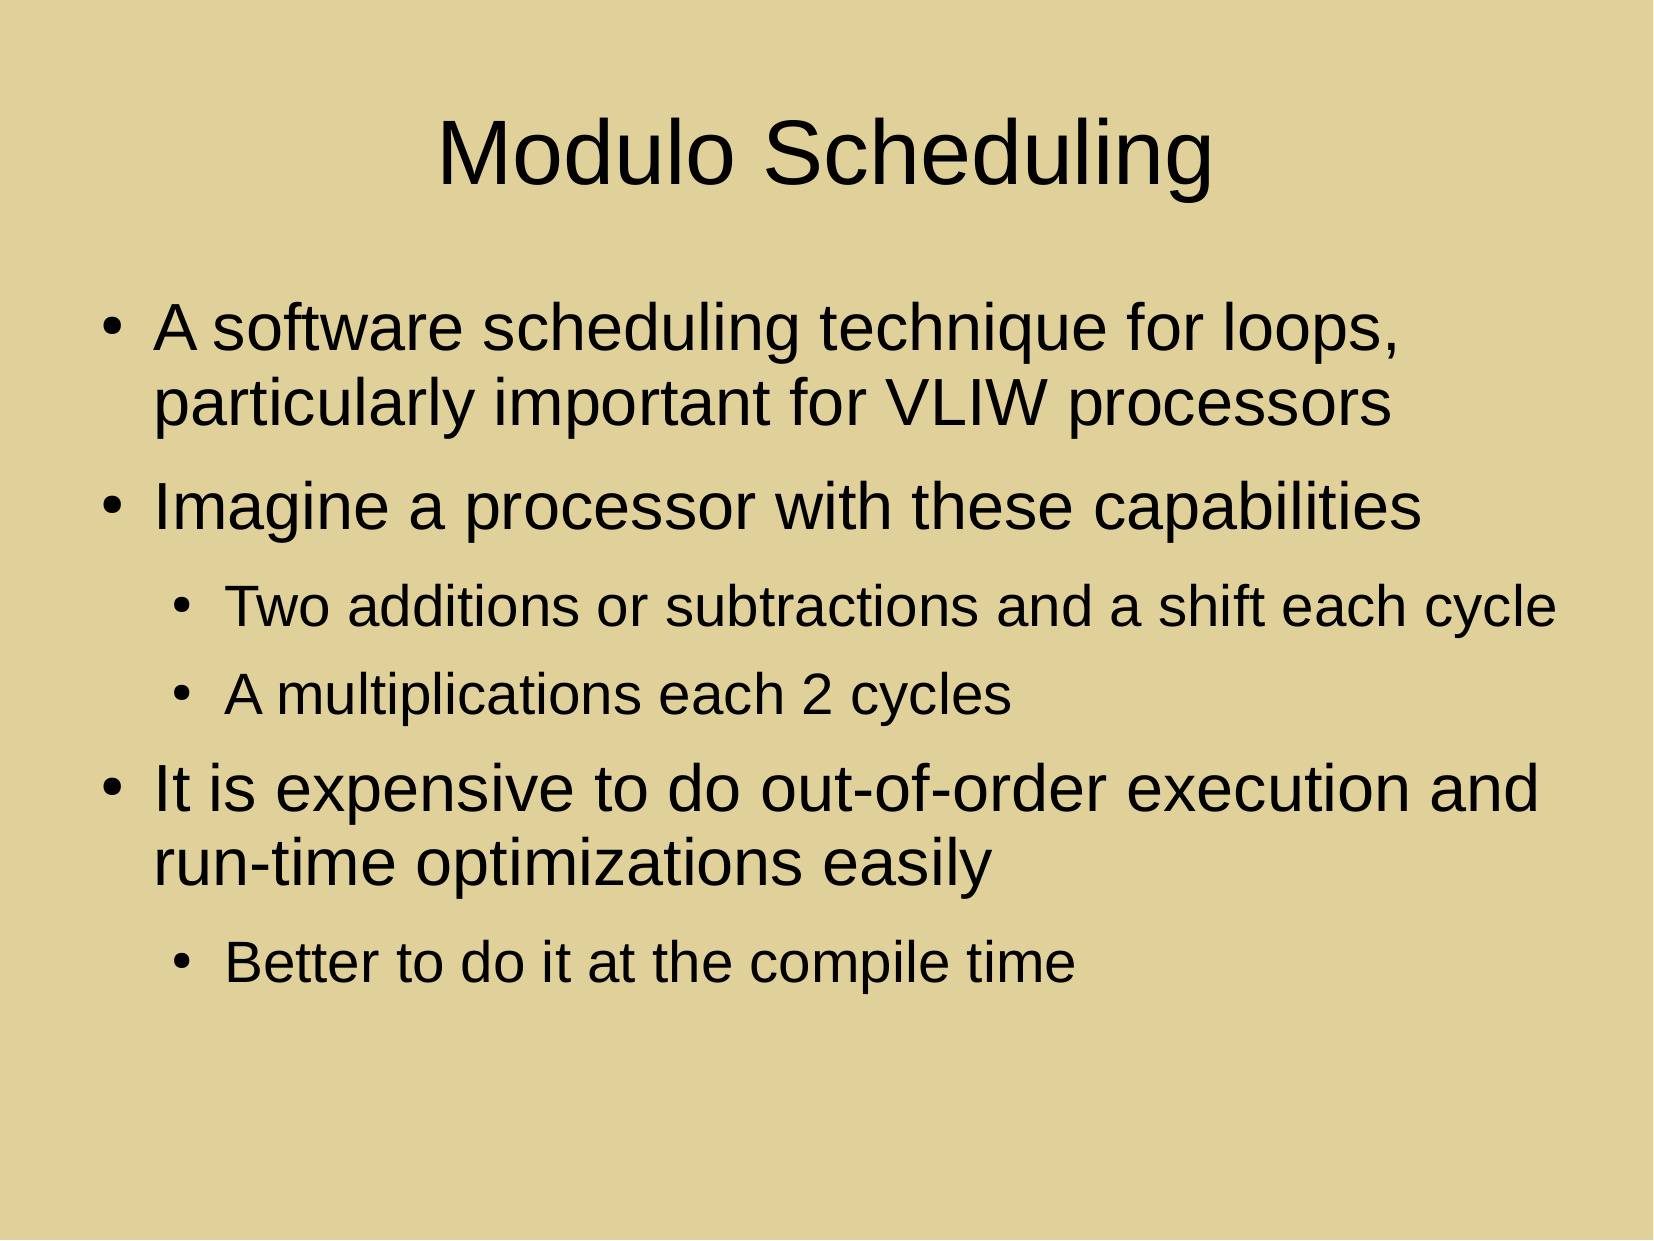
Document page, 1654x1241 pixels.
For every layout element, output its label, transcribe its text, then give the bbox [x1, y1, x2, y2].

title Modulo Scheduling [82, 49, 1571, 257]
list A software scheduling technique for loops, particularly important for VLIW processors Imagine a processor with these capabilities Two additions or subtractions and a shift each cycle A multiplications each 2 cycles It is expensive to do out-of-order execution and run-time optimizations easily Better to do it at the compile time [82, 290, 1571, 1109]
